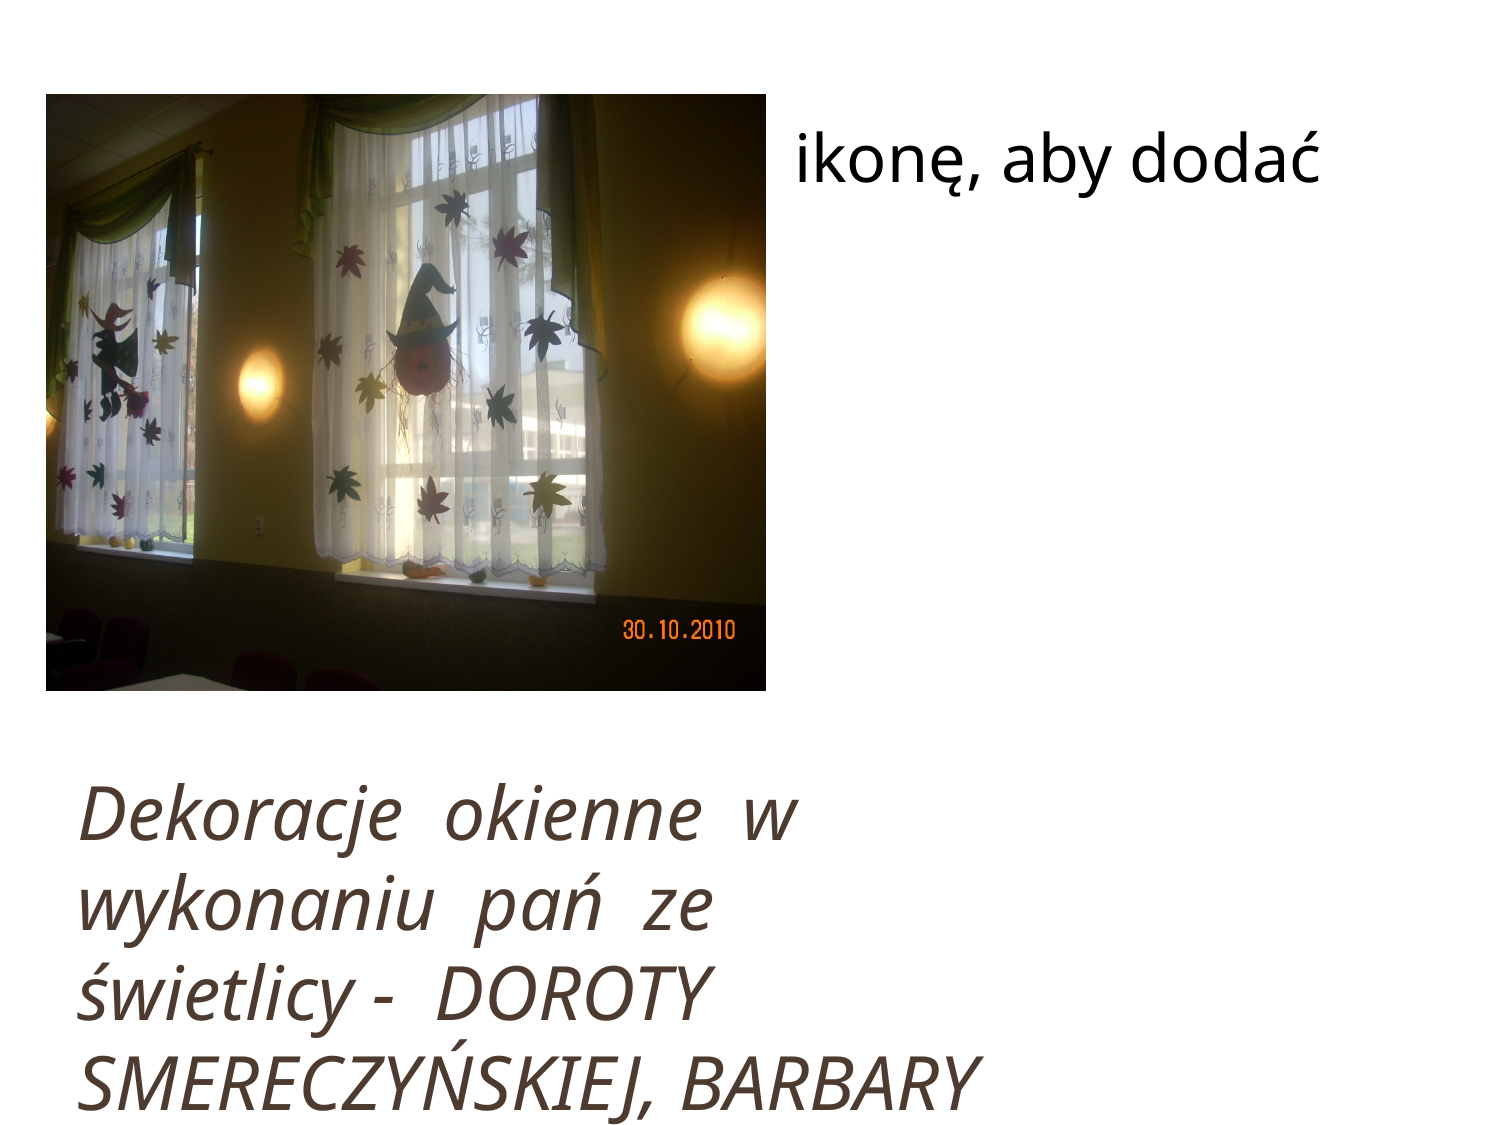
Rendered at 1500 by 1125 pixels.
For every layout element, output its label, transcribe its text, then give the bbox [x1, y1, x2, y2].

list [62, 925, 1025, 1034]
title Dekoracje okienne w wykonaniu pań ze świetlicy - DOROTY SMERECZYŃSKIEJ, BARBARY NEUMAN, EDYTY GÓRKI, ZOFII DREWNIAK I AGATY ŚLIWIŃSKIEJ -CZEMPIEL [62, 750, 1025, 925]
title Dekoracje okienne w wykonaniu pań ze świetlicy - DOROTY SMERECZYŃSKIEJ, BARBARY NEUMAN, EDYTY GÓRKI, ZOFII DREWNIAK I AGATY ŚLIWIŃSKIEJ -CZEMPIEL [62, 1034, 1025, 1125]
picture [45, 93, 766, 692]
